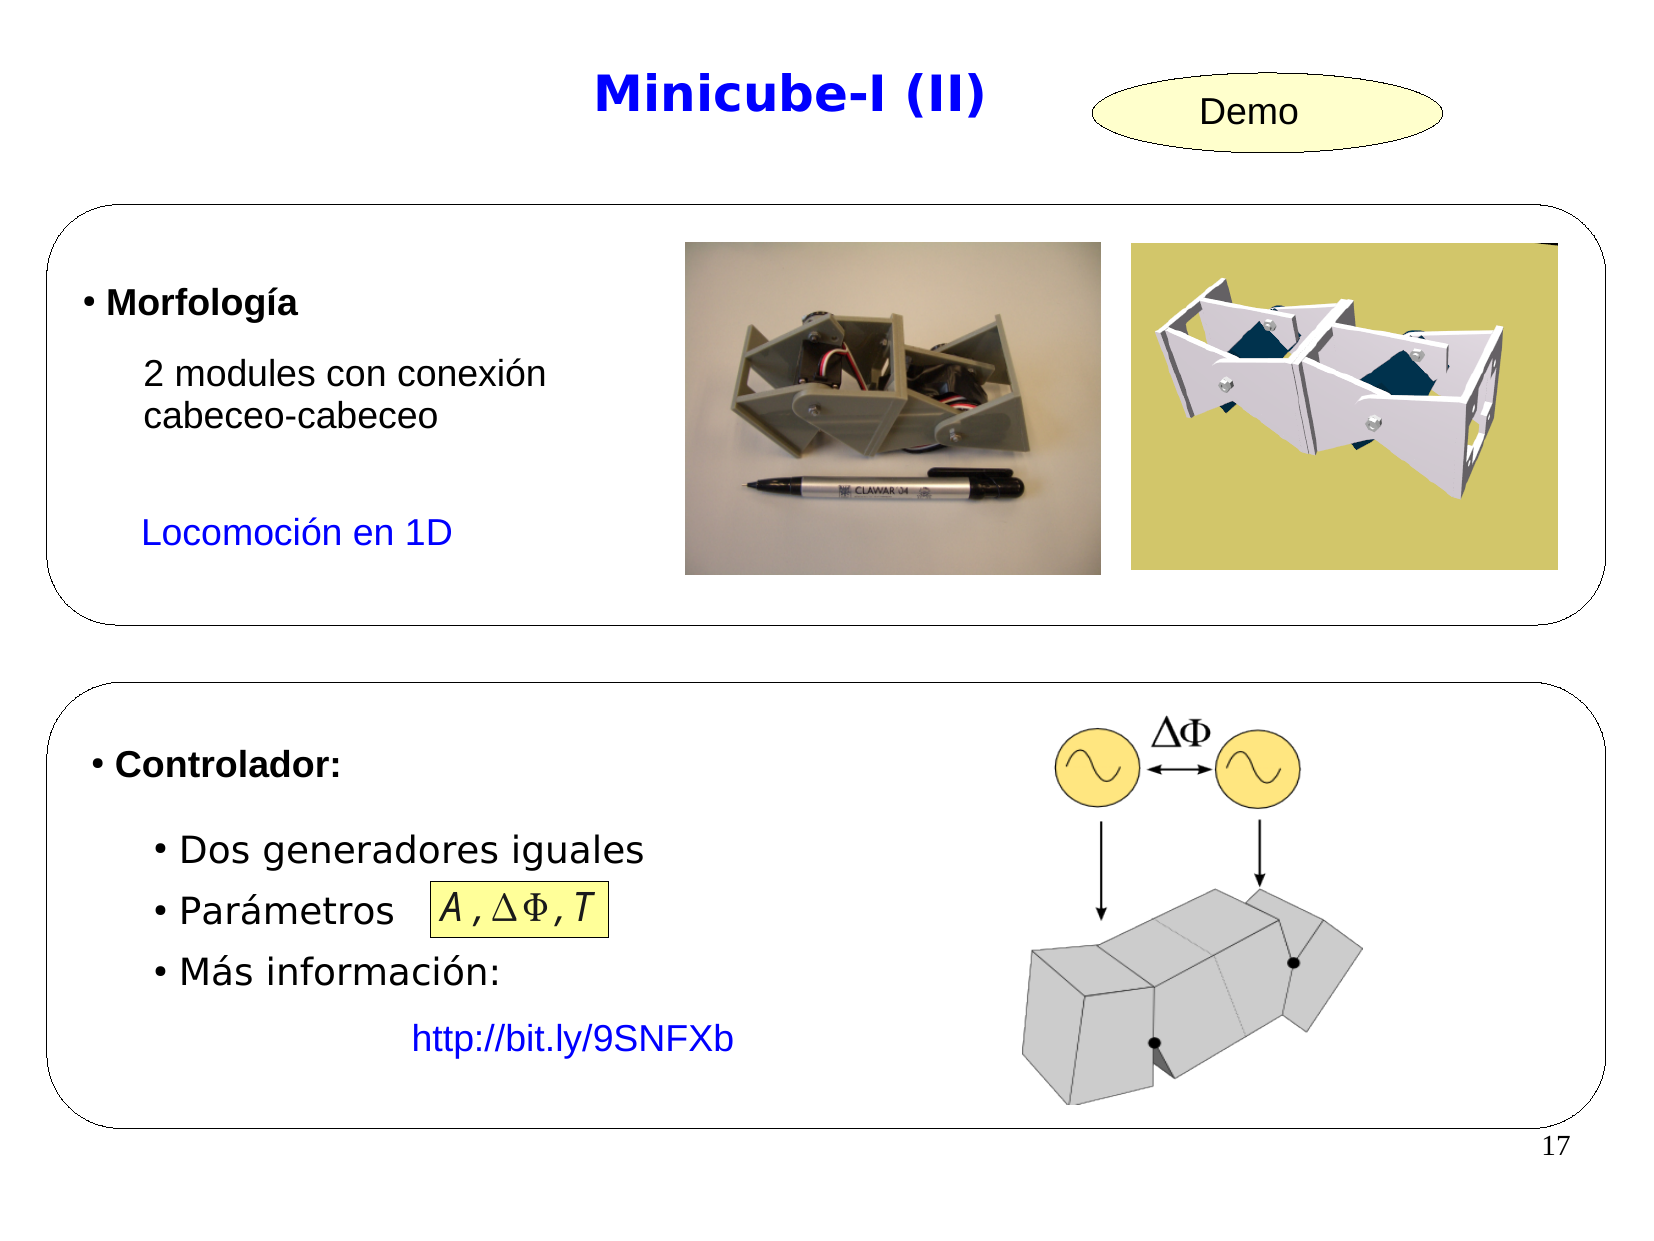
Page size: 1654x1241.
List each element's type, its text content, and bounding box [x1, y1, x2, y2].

text_box http://bit.ly/9SNFXb [396, 1010, 795, 1069]
picture [1131, 243, 1558, 570]
picture [685, 242, 1101, 575]
text_box 2 modules con conexión cabeceo-cabeceo [128, 345, 660, 445]
text_box Dos generadores iguales Parámetros Más información: [138, 821, 661, 1002]
text_box Locomoción en 1D [126, 504, 468, 562]
chart [428, 883, 606, 931]
text_box Controlador: [76, 736, 358, 793]
text_box Morfología [67, 274, 324, 332]
text_box Demo [1184, 83, 1314, 141]
picture [1022, 715, 1363, 1105]
text_box [1092, 72, 1443, 153]
text_box Minicube-I (II) [578, 57, 1003, 131]
text_box [430, 881, 609, 938]
